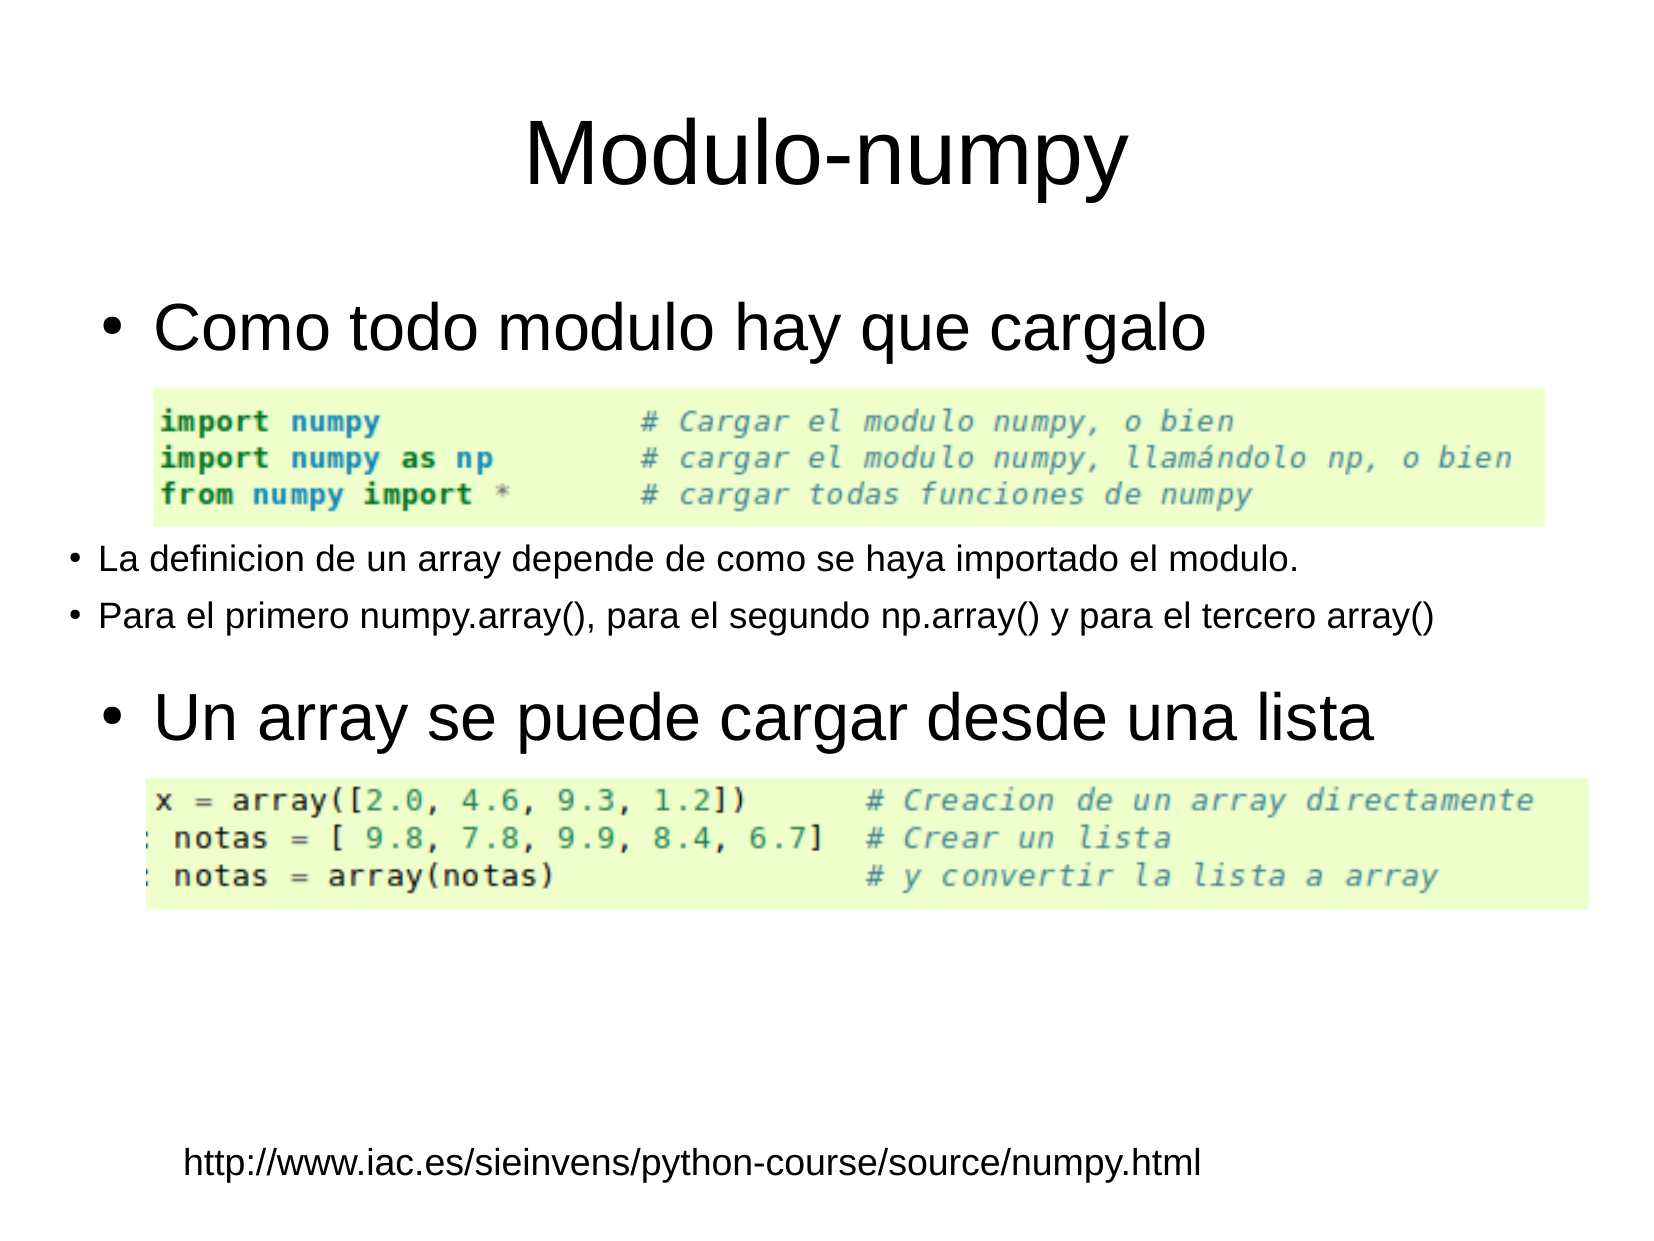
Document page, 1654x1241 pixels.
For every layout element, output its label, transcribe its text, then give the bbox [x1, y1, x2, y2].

list La definicion de un array depende de como se haya importado el modulo. Para el primero numpy.array(), para el segundo np.array() y para el tercero array() [59, 538, 1548, 638]
picture [153, 384, 1545, 538]
list Un array se puede cargar desde una lista [82, 679, 1571, 780]
title Modulo-numpy [82, 49, 1571, 257]
list Como todo modulo hay que cargalo [82, 290, 1571, 390]
text_box http://www.iac.es/sieinvens/python-course/source/numpy.html [132, 1133, 1217, 1191]
picture [146, 778, 1589, 922]
